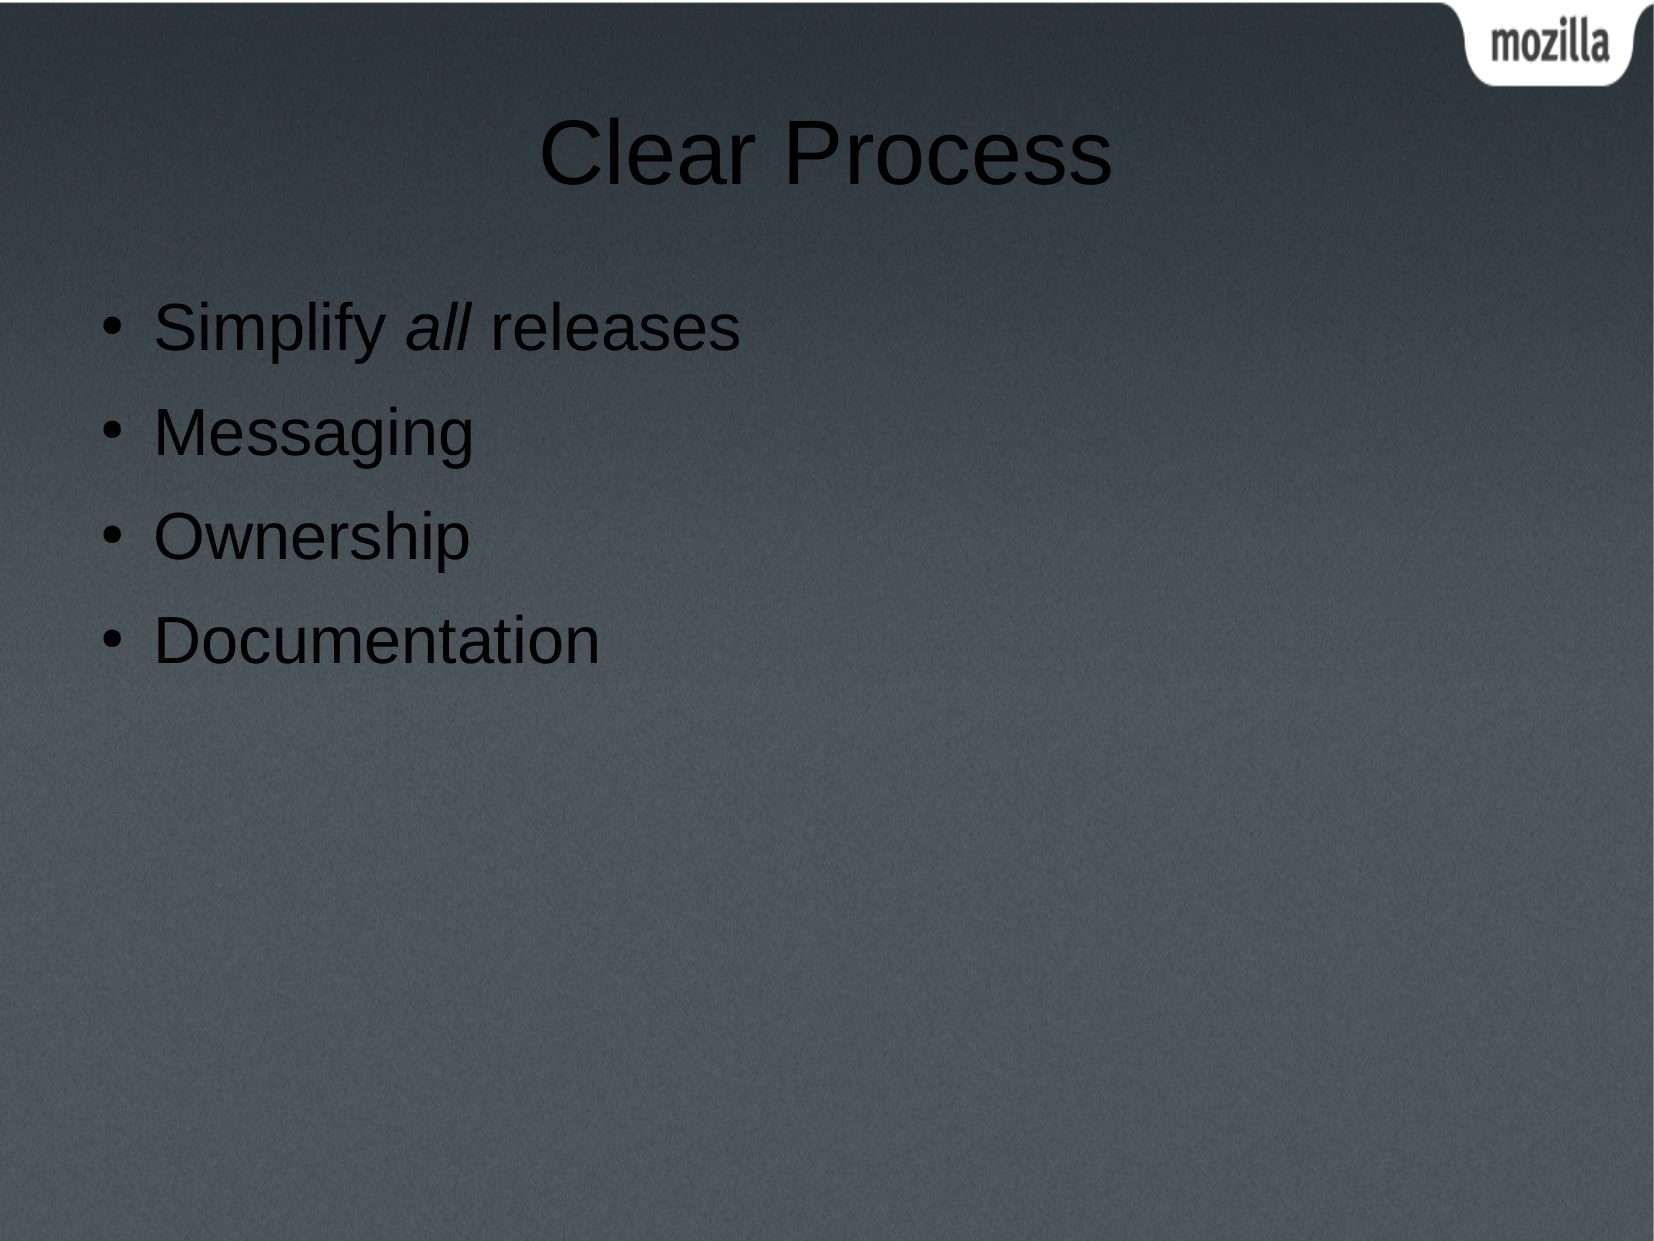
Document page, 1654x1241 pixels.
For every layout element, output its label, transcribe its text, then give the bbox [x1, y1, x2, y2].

title Clear Process [82, 49, 1571, 257]
picture [0, 0, 1654, 1241]
list Simplify all releases Messaging Ownership Documentation [82, 290, 1538, 1010]
